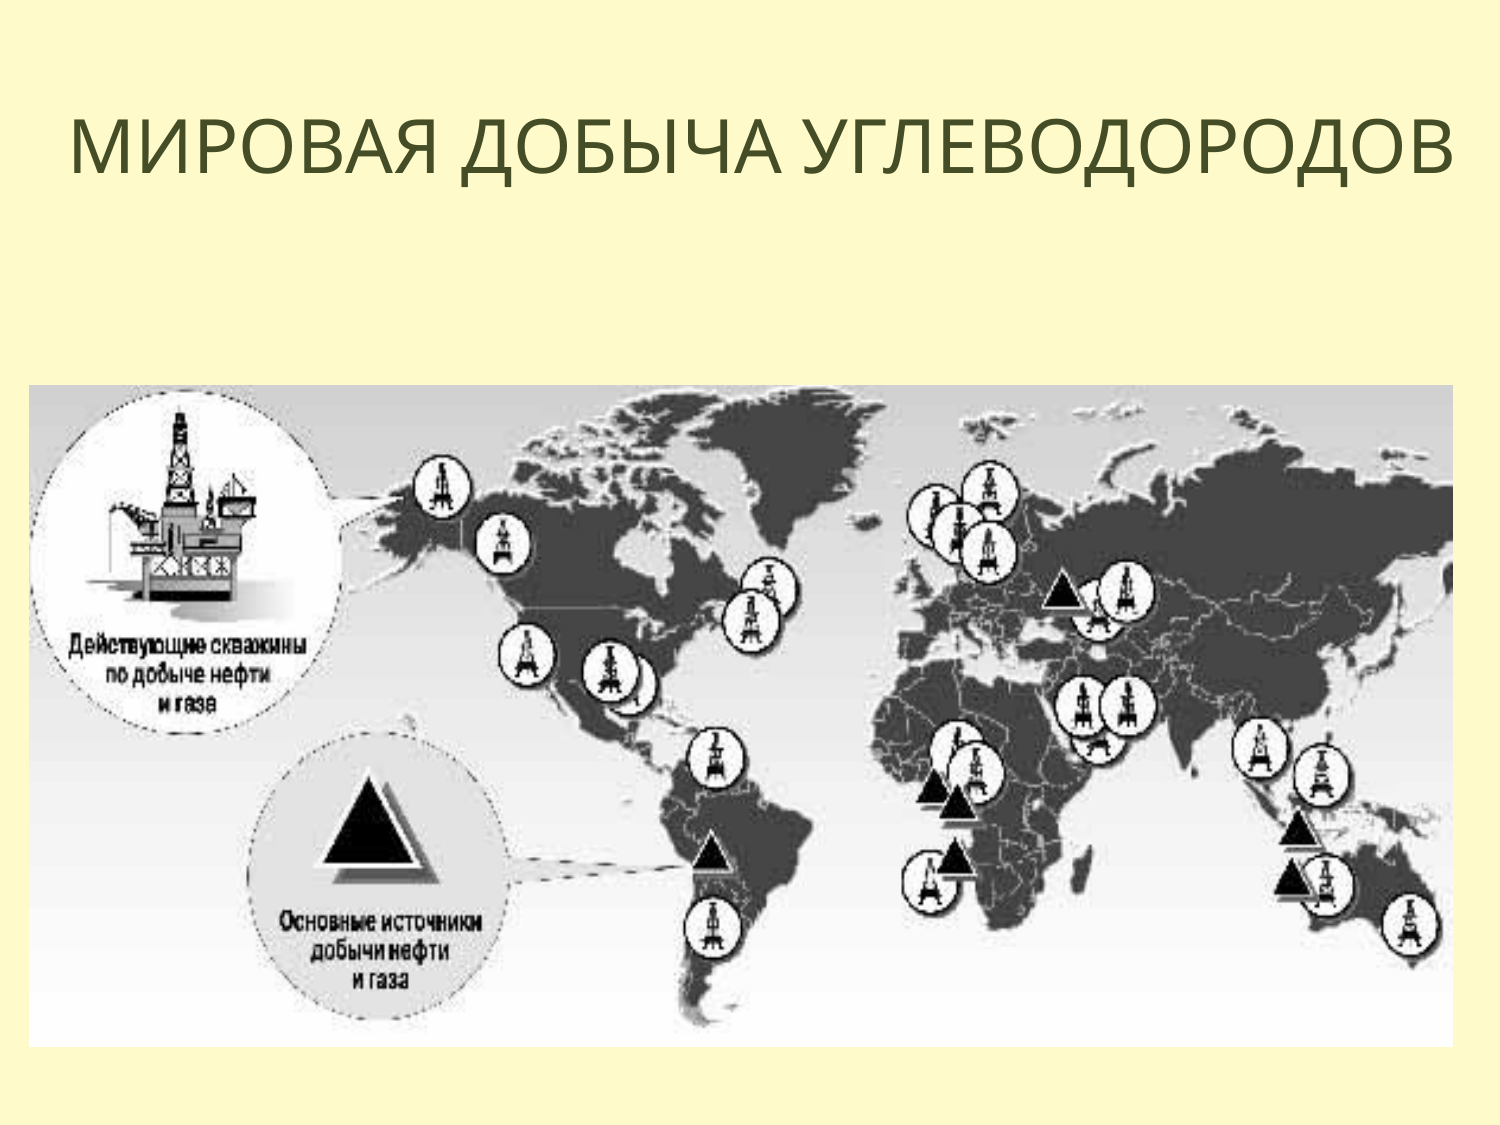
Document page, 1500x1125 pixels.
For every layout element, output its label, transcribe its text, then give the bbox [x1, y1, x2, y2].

picture [29, 385, 1453, 1047]
title Мировая Добыча углеводородов [49, 75, 1475, 214]
